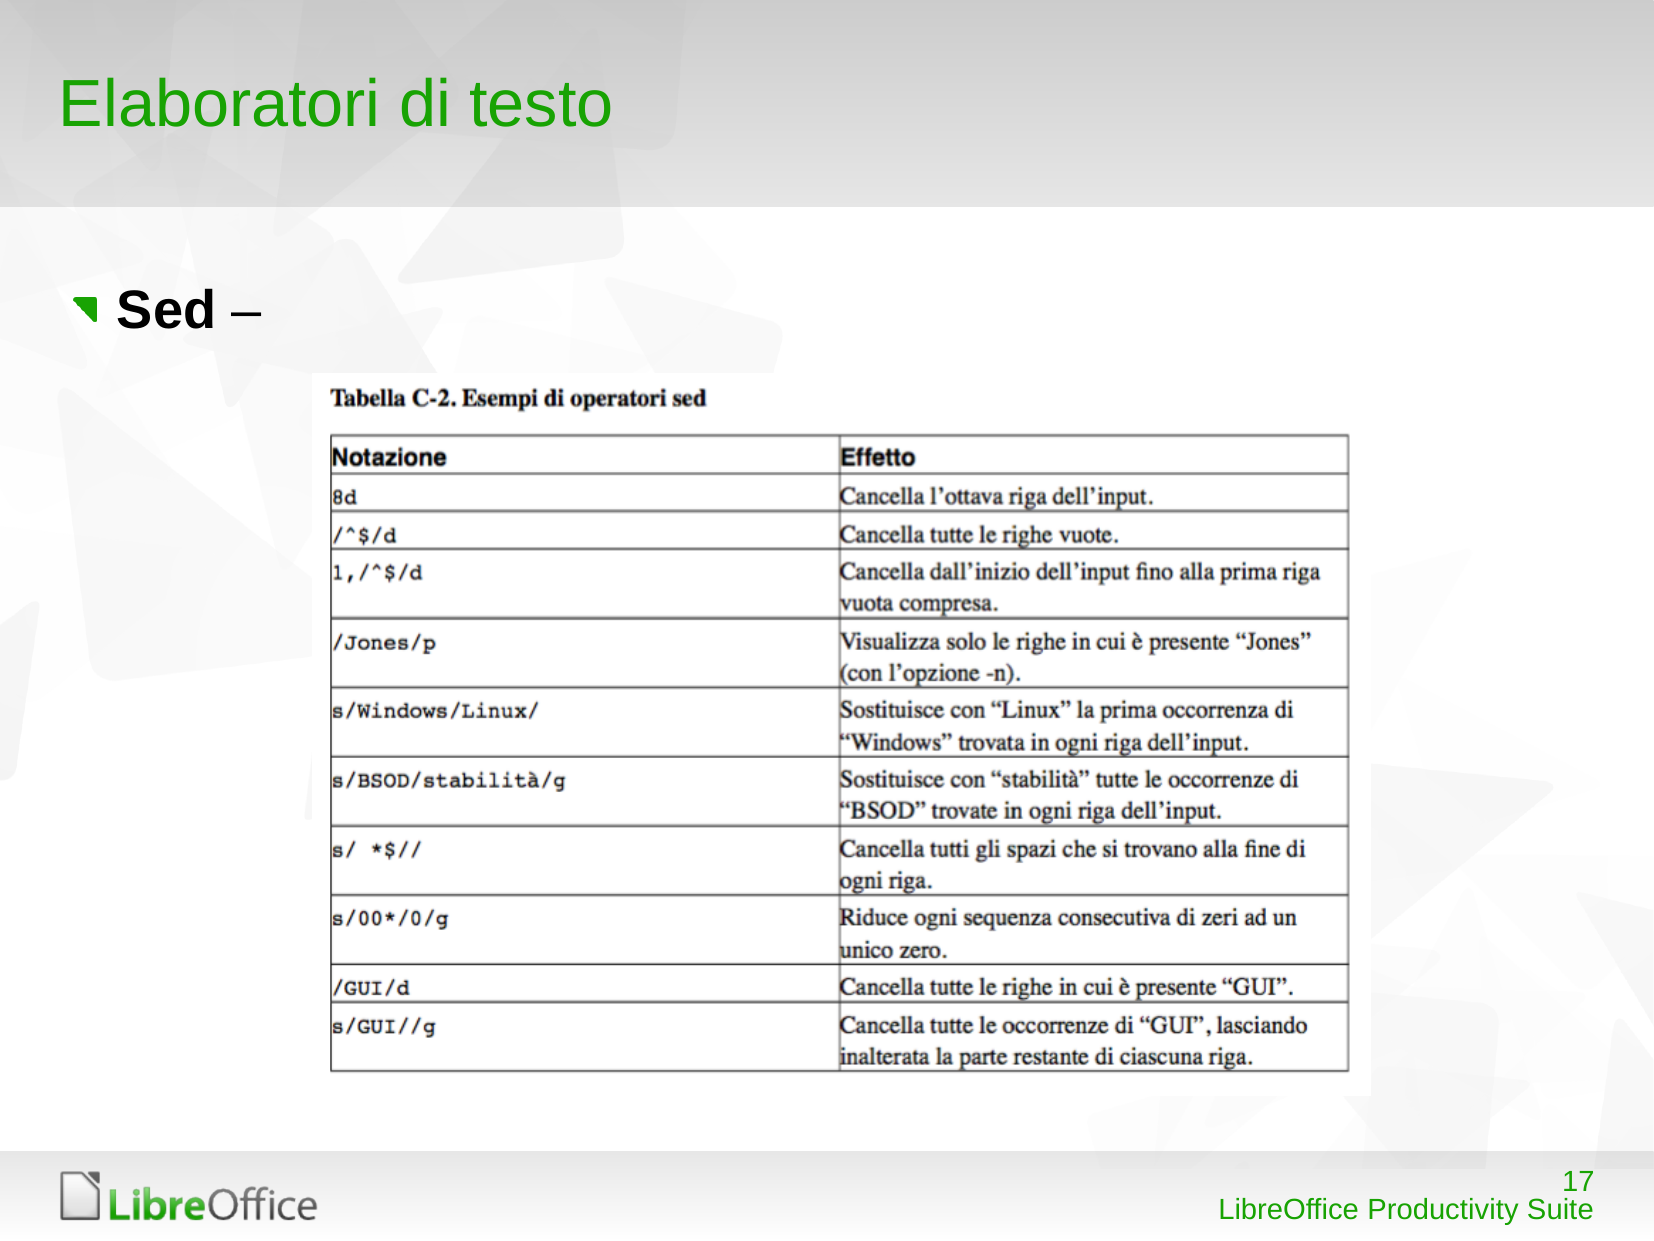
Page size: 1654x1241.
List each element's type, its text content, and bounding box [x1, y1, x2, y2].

list Sed – [29, 206, 1565, 487]
title Elaboratori di testo [59, 29, 1595, 178]
picture [41, 1152, 337, 1240]
picture [0, 0, 1654, 1169]
